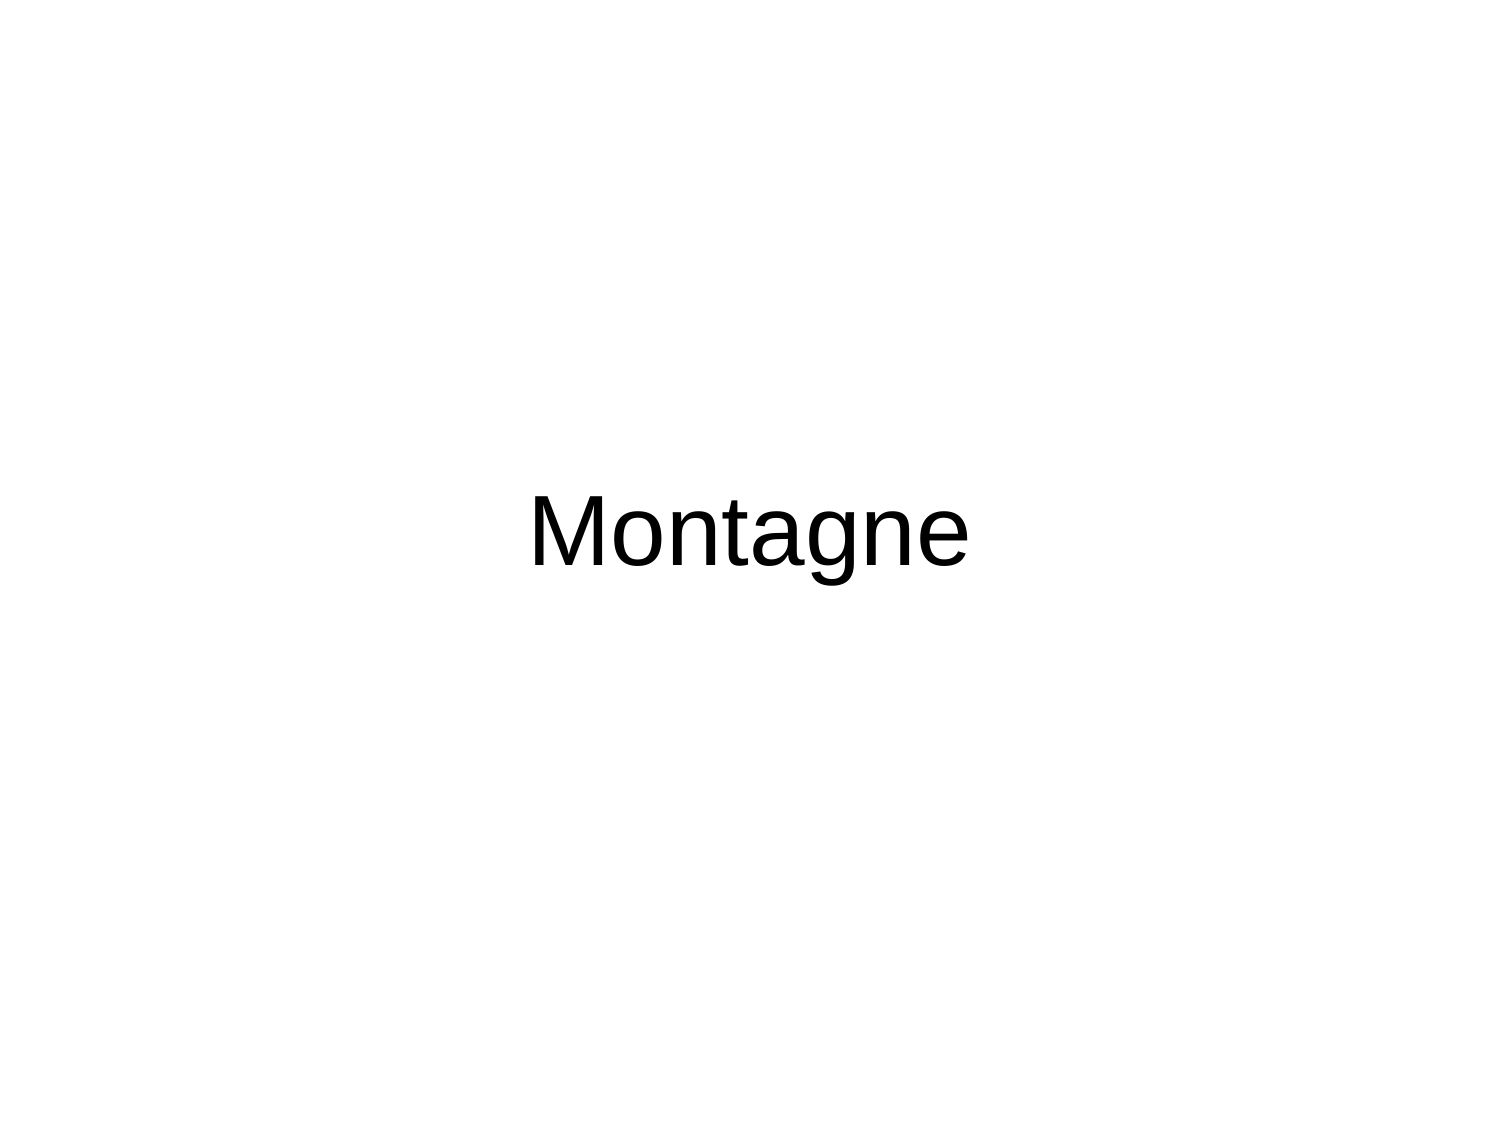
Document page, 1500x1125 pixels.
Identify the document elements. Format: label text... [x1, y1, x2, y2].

title Montagne [112, 437, 1388, 625]
